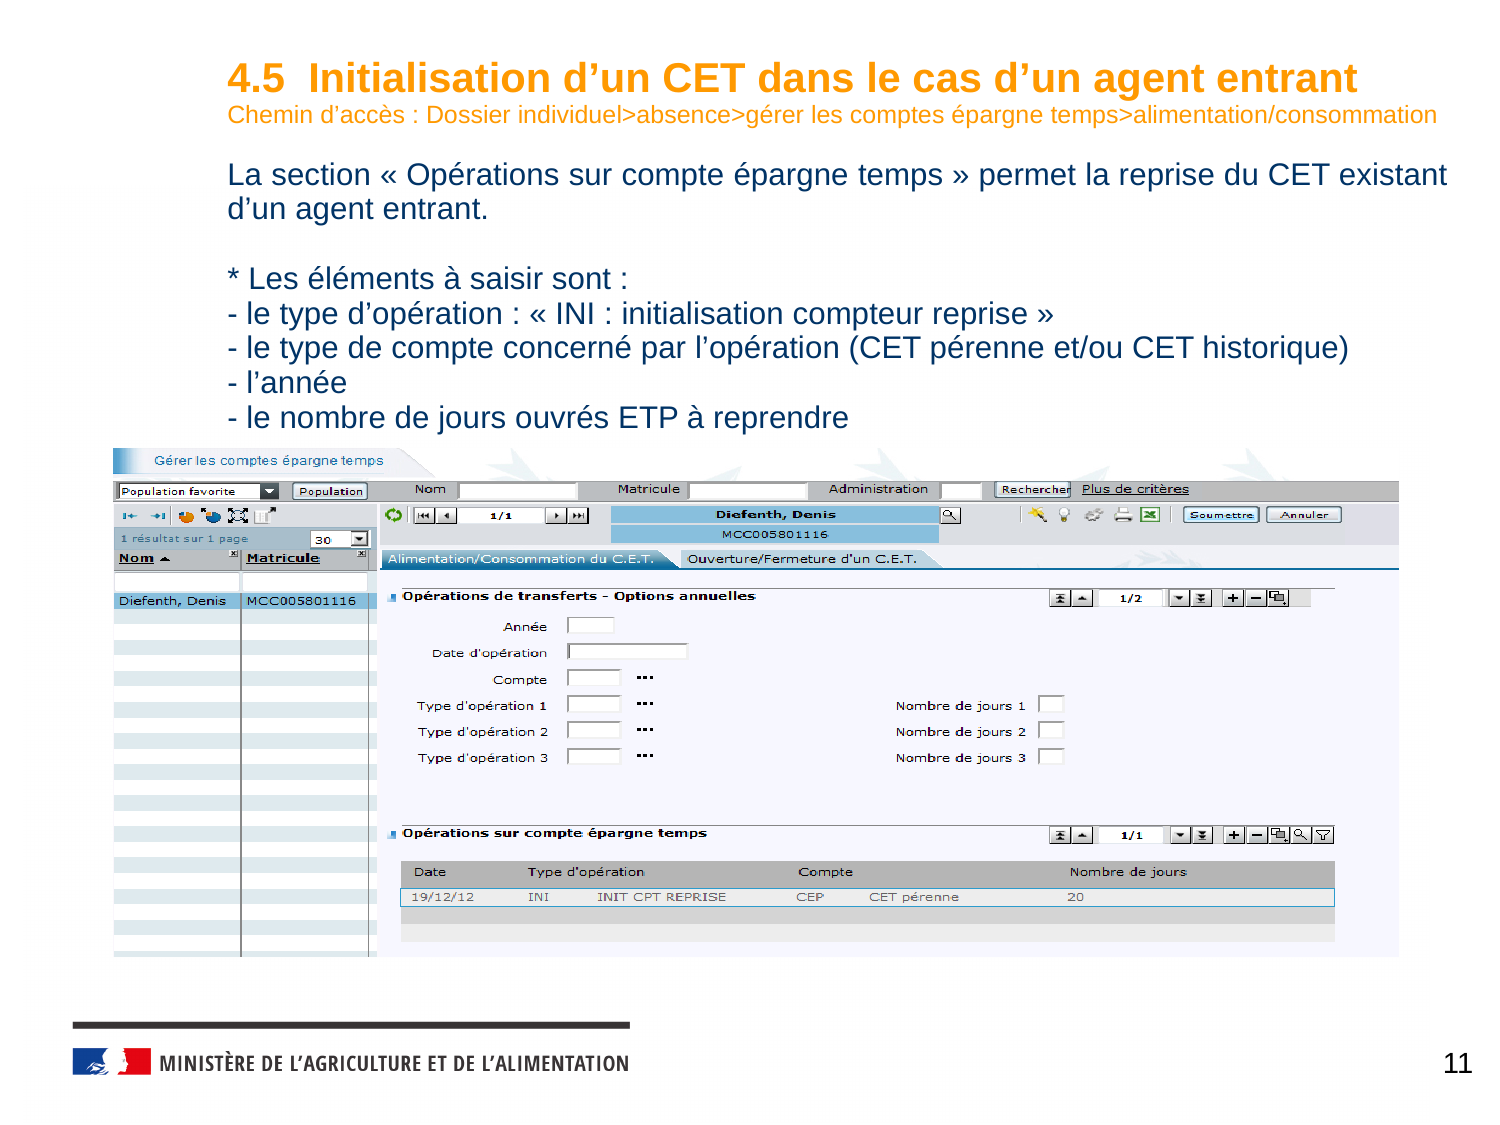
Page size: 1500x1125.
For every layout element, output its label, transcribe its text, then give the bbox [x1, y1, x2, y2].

text_box 4.5 Initialisation d’un CET dans le cas d’un agent entrant Chemin d’accès : Dossier individuel>absence>gérer les comptes épargne temps>alimentation/consommation La section « Opérations sur compte épargne temps » permet la reprise du CET existant d’un agent entrant. * Les éléments à saisir sont : - le type d’opération : « INI : initialisation compteur reprise » - le type de compte concerné par l’opération (CET pérenne et/ou CET historique) - l’année - le nombre de jours ouvrés ETP à reprendre [212, 47, 1465, 785]
picture [23, 185, 1430, 1123]
